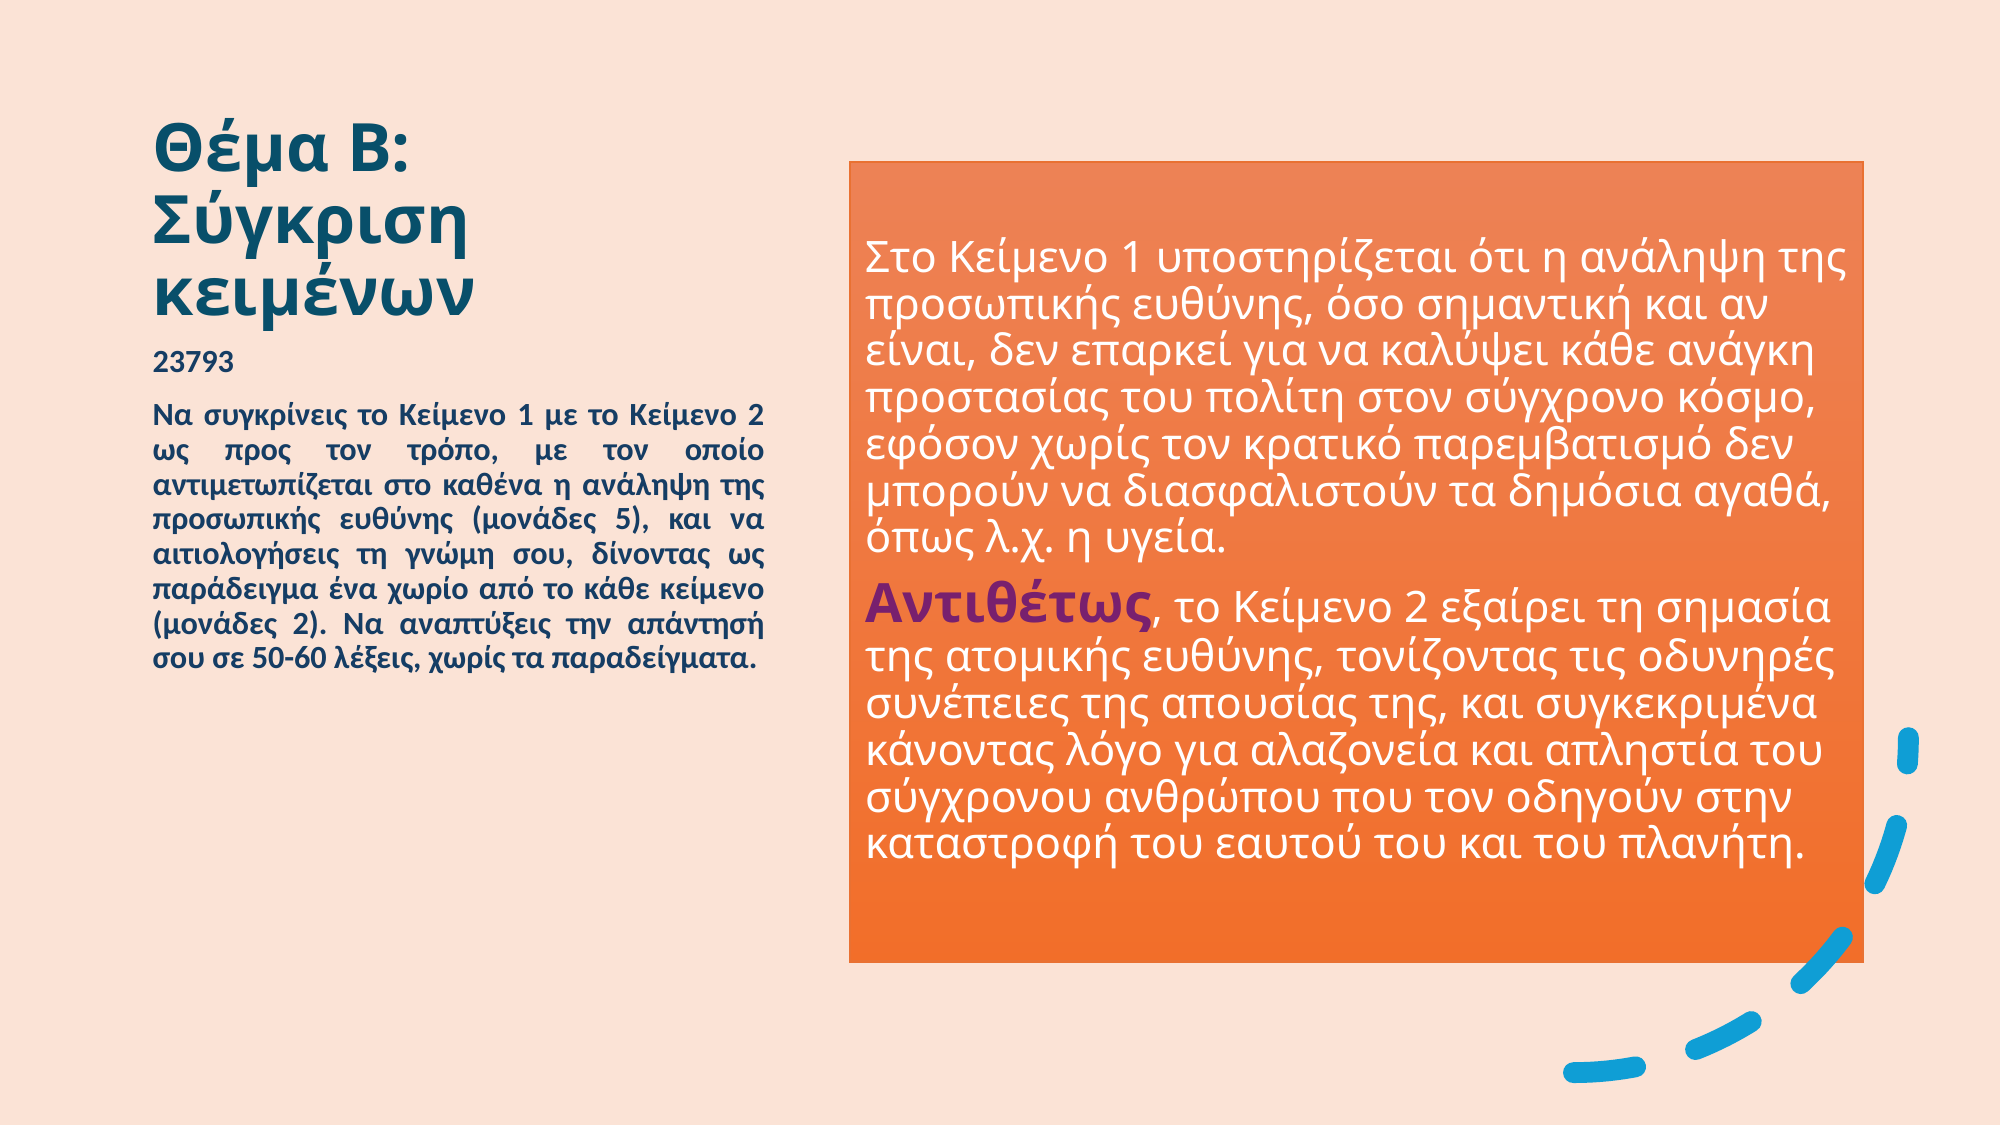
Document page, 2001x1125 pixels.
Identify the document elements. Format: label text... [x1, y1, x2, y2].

list Στο Κείμενο 1 υποστηρίζεται ότι η ανάληψη της προσωπικής ευθύνης, όσο σημαντική και αν είναι, δεν επαρκεί για να καλύψει κάθε ανάγκη προστασίας του πολίτη στον σύγχρονο κόσμο, εφόσον χωρίς τον κρατικό παρεμβατισμό δεν μπορούν να διασφαλιστούν τα δημόσια αγαθά, όπως λ.χ. η υγεία. Αντιθέτως, το Κείμενο 2 εξαίρει τη σημασία της ατομικής ευθύνης, τονίζοντας τις οδυνηρές συνέπειες της απουσίας της, και συγκεκριμένα κάνοντας λόγο για αλαζονεία και απληστία του σύγχρονου ανθρώπου που τον οδηγούν στην καταστροφή του εαυτού του και του πλανήτη. [850, 161, 1863, 962]
list 23793 Να συγκρίνεις το Κείμενο 1 με το Κείμενο 2 ως προς τον τρόπο, με τον οποίο αντιμετωπίζεται στο καθένα η ανάληψη της προσωπικής ευθύνης (μονάδες 5), και να αιτιολογήσεις τη γνώμη σου, δίνοντας ως παράδειγμα ένα χωρίο από το κάθε κείμενο (μονάδες 2). Να αναπτύξεις την απάντησή σου σε 50-60 λέξεις, χωρίς τα παραδείγματα. [137, 337, 783, 963]
title Θέμα Β: Σύγκριση κειμένων [137, 75, 783, 337]
